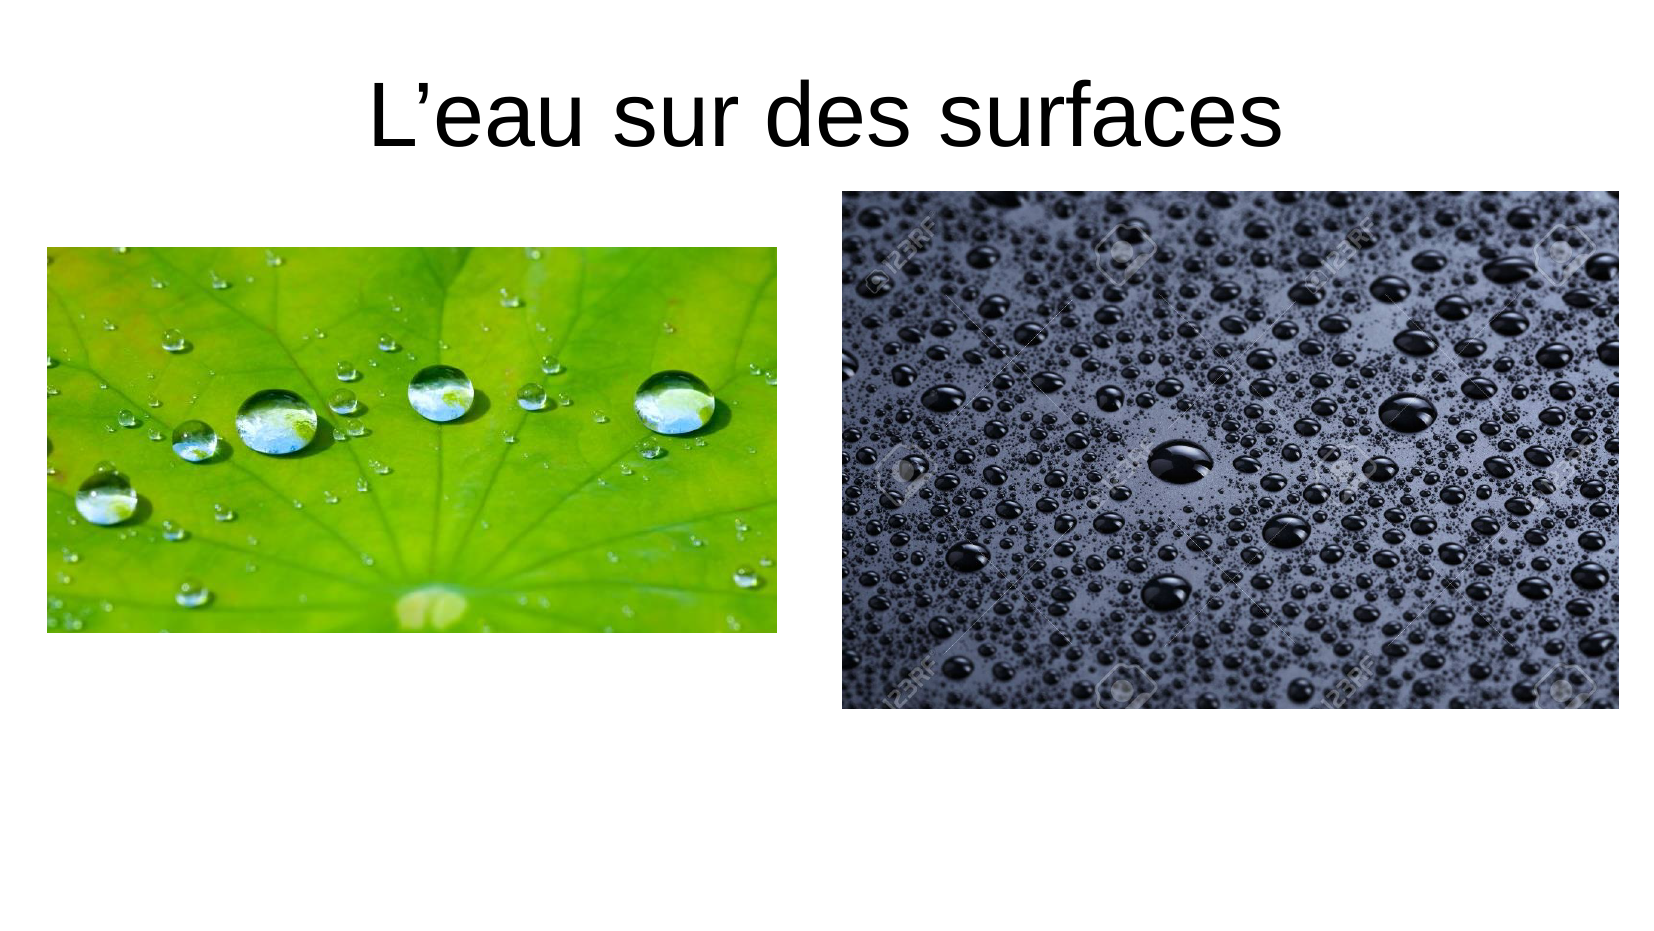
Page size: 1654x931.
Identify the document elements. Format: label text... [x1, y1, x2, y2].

picture [842, 191, 1619, 709]
picture [47, 247, 777, 633]
title L’eau sur des surfaces [82, 37, 1571, 193]
